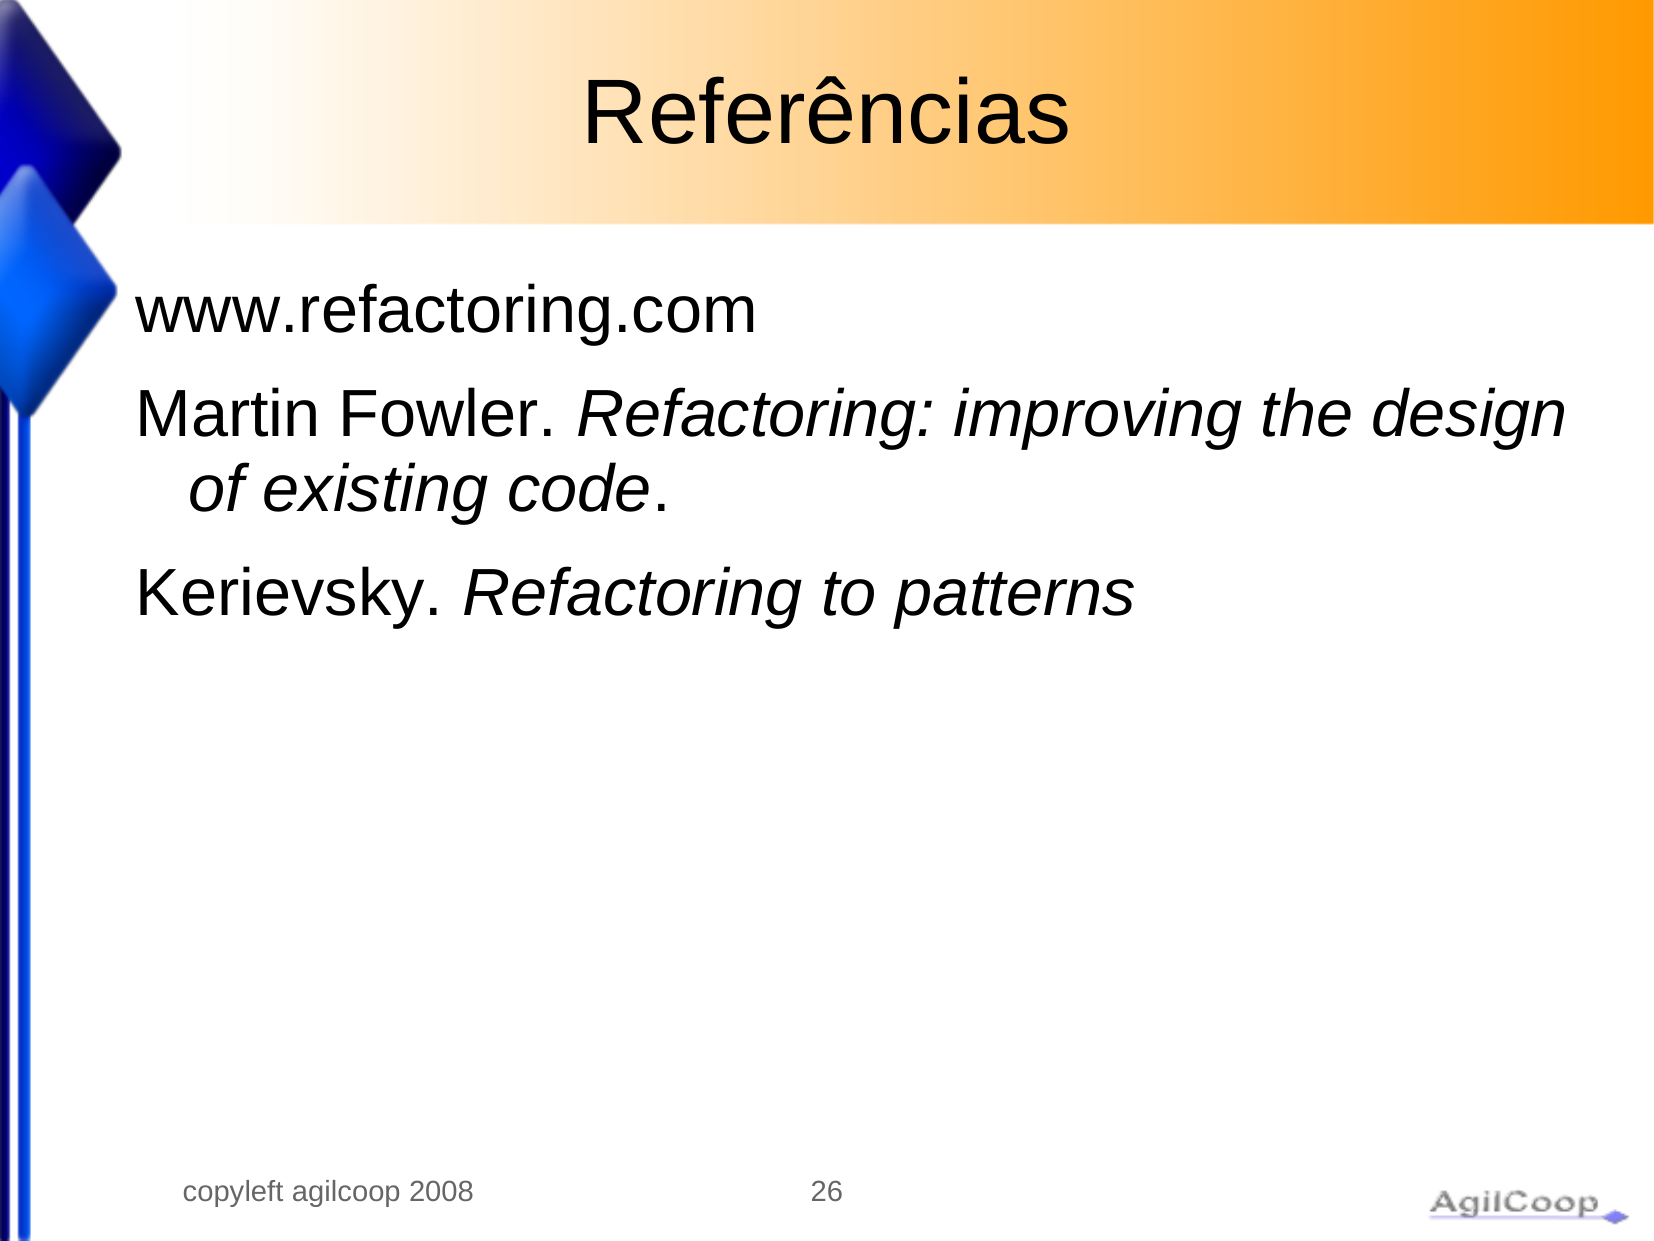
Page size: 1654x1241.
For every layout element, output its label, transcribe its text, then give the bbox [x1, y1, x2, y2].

title Referências [82, 8, 1571, 216]
list www.refactoring.com Martin Fowler. Refactoring: improving the design of existing code. Kerievsky. Refactoring to patterns [118, 271, 1607, 1123]
picture [0, 0, 1654, 1241]
